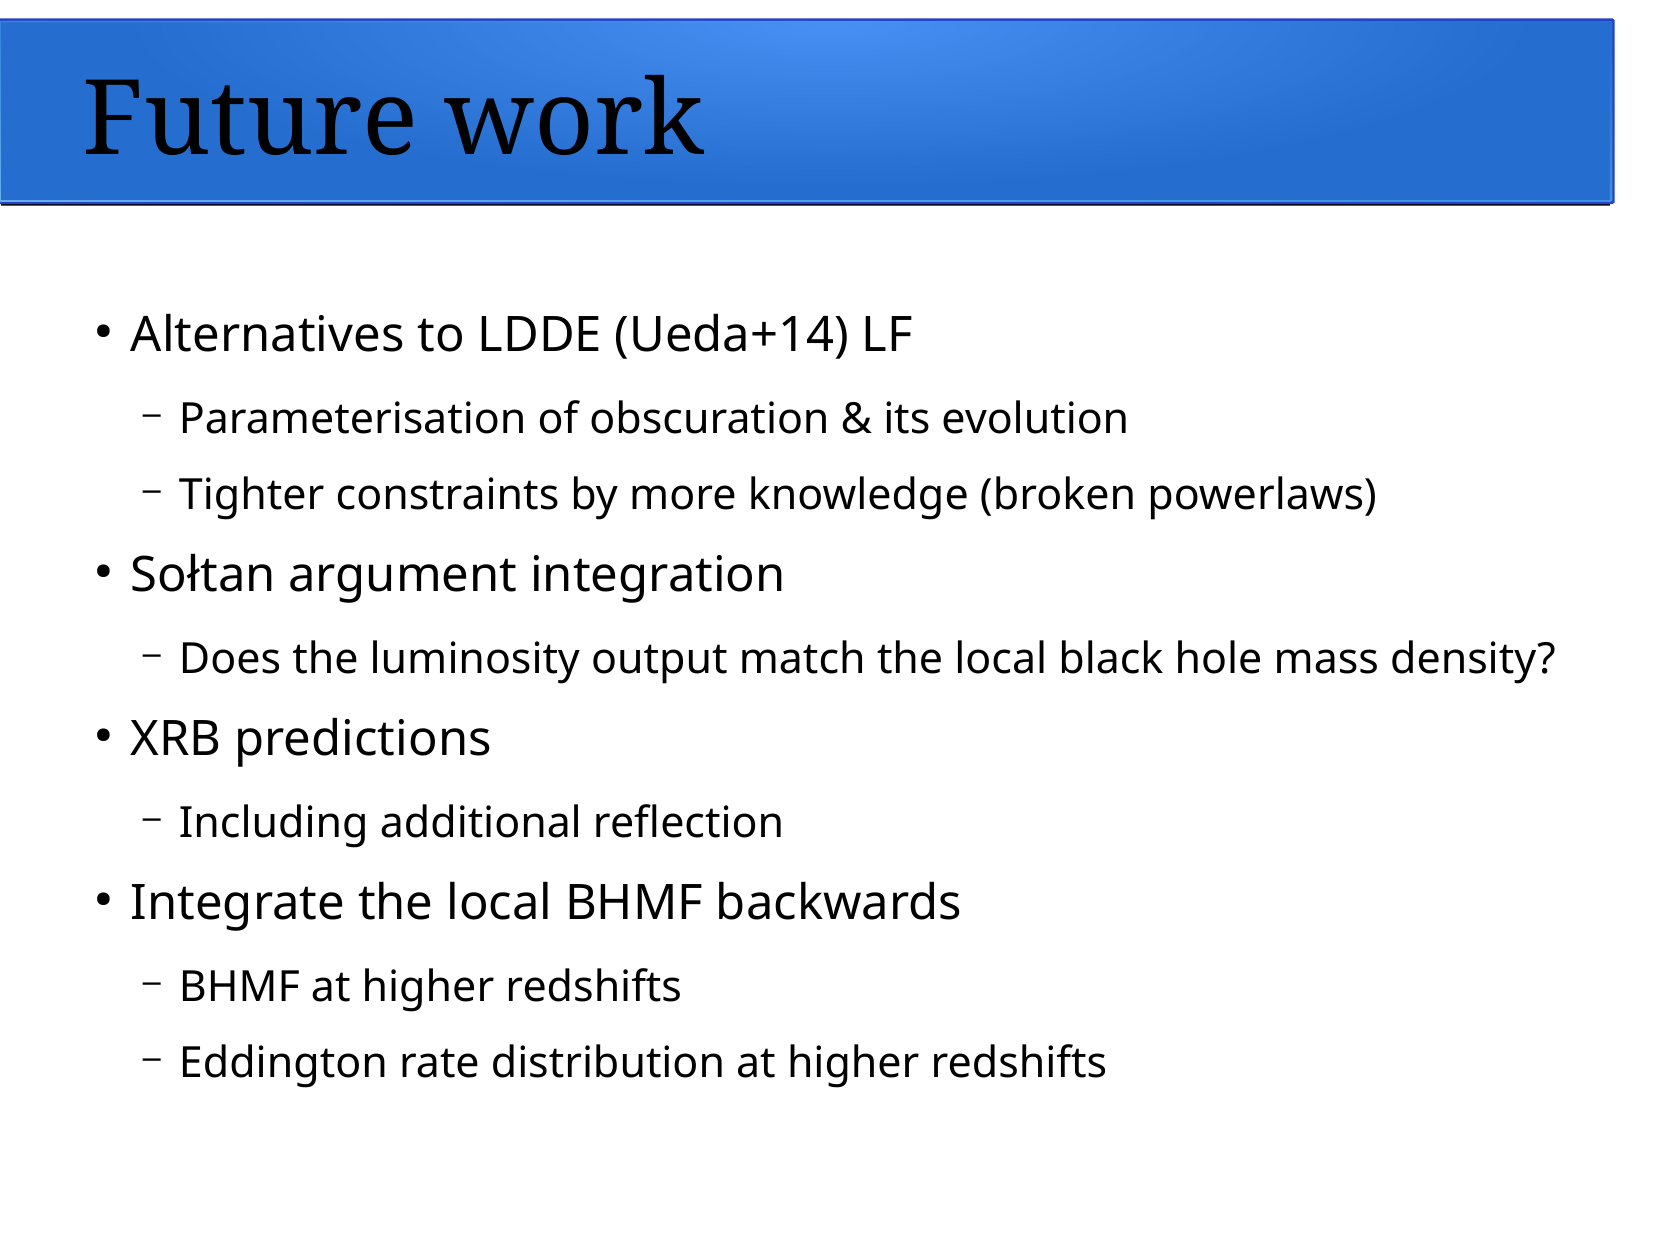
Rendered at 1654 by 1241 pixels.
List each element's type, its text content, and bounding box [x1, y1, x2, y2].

title Future work [82, 47, 1591, 181]
list Alternatives to LDDE (Ueda+14) LF Parameterisation of obscuration & its evolution Tighter constraints by more knowledge (broken powerlaws) Sołtan argument integration Does the luminosity output match the local black hole mass density? XRB predictions Including additional reflection Integrate the local BHMF backwards BHMF at higher redshifts Eddington rate distribution at higher redshifts [82, 299, 1571, 1126]
